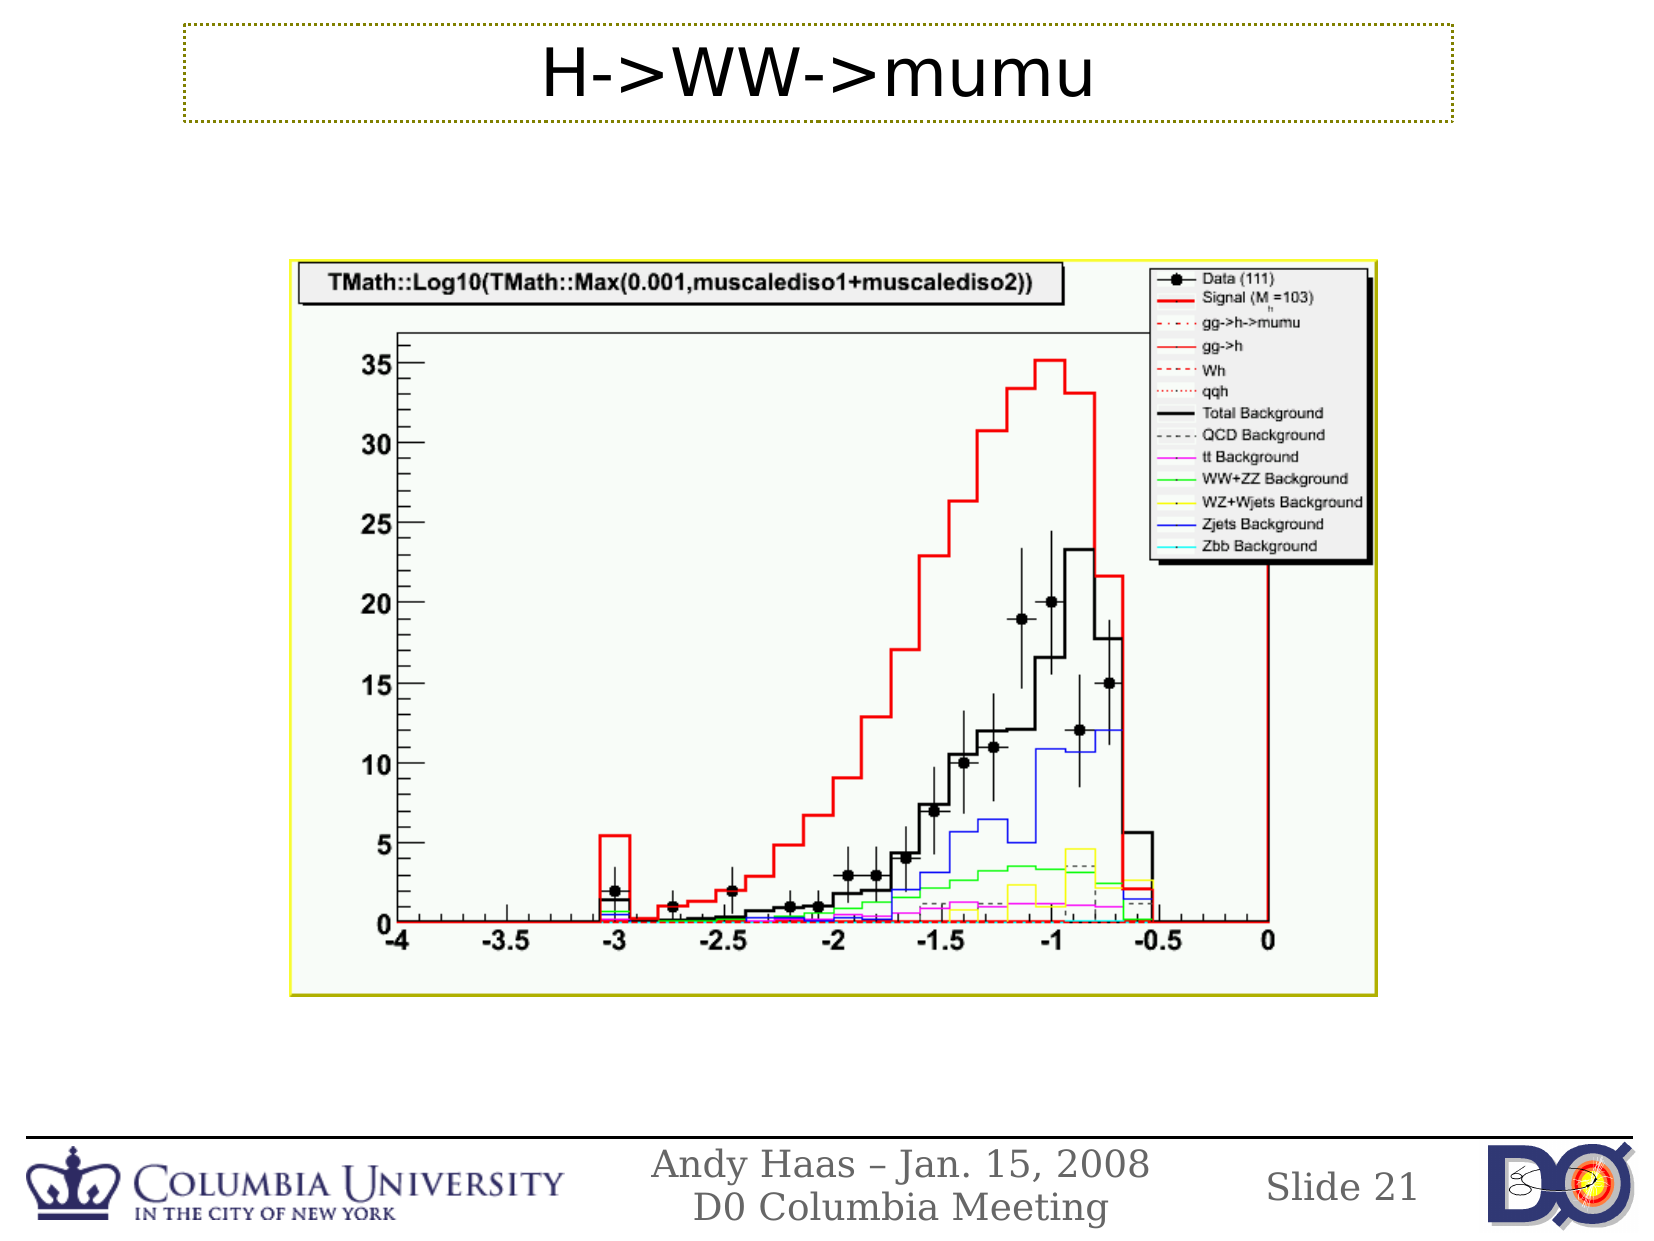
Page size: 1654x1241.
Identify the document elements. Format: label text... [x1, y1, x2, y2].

picture [1479, 1140, 1639, 1233]
picture [289, 259, 1378, 997]
title H->WW->mumu [184, 24, 1453, 122]
picture [26, 1146, 565, 1220]
